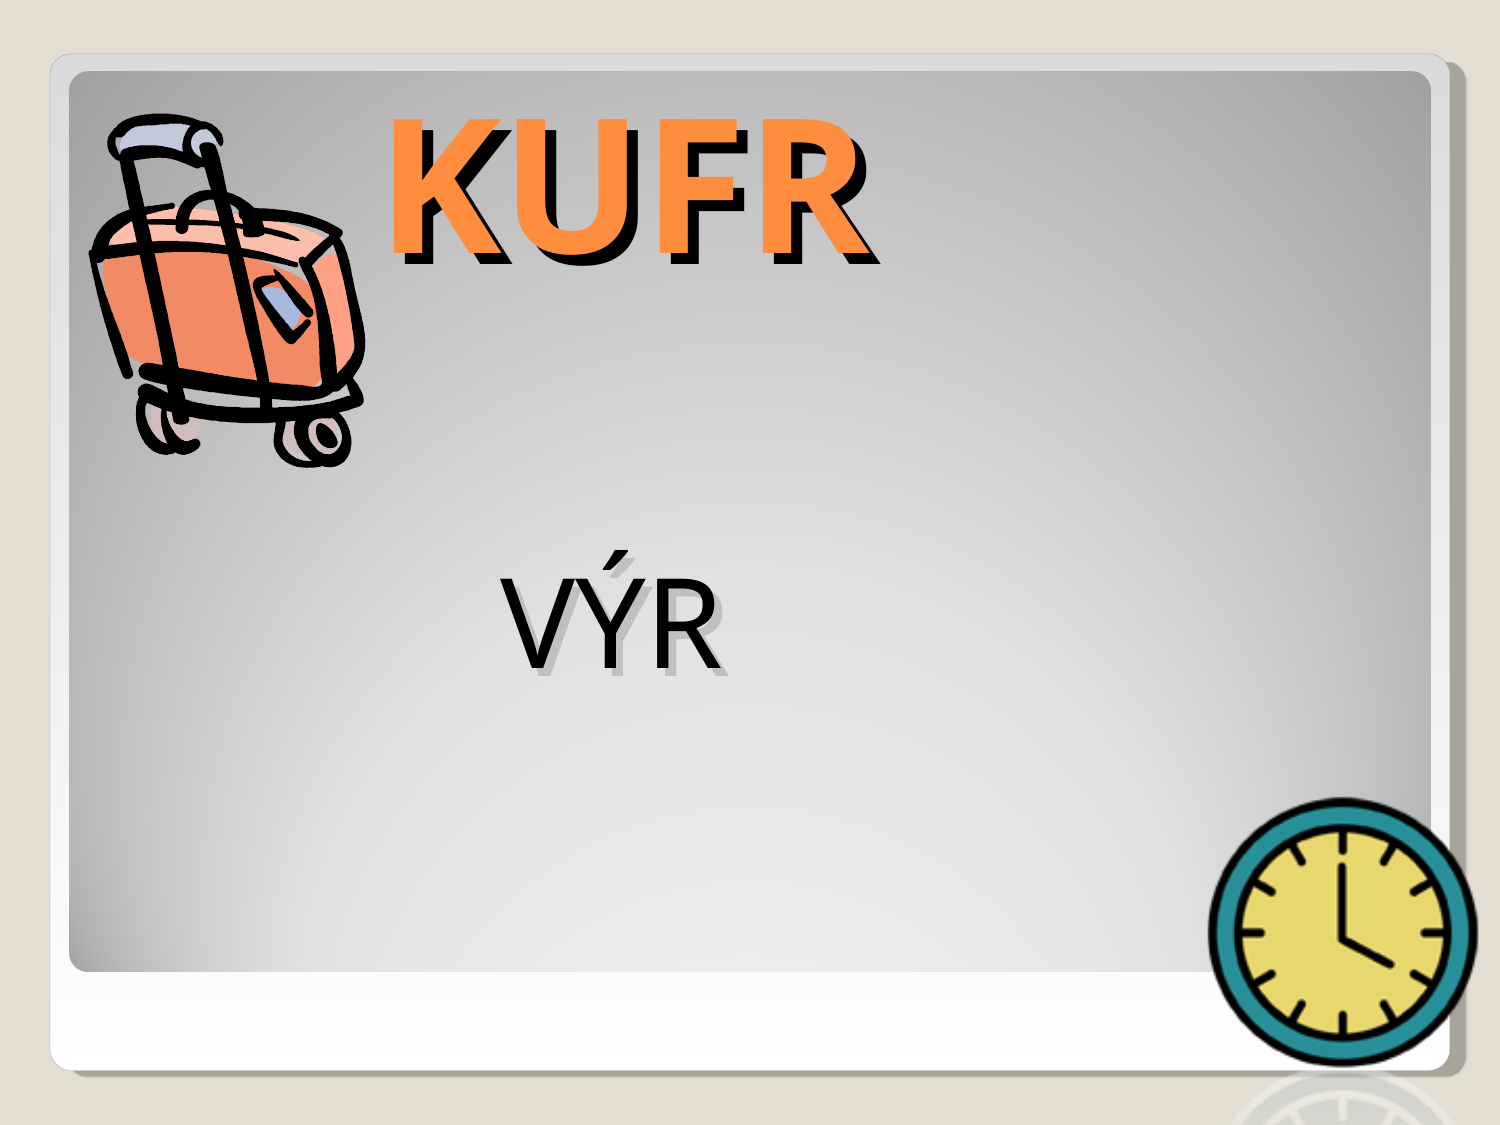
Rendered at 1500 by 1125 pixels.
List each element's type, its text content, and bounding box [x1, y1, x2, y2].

text_box VÝR [107, 536, 1117, 780]
text_box KUFR [362, 54, 1379, 362]
picture [69, 71, 1500, 1125]
